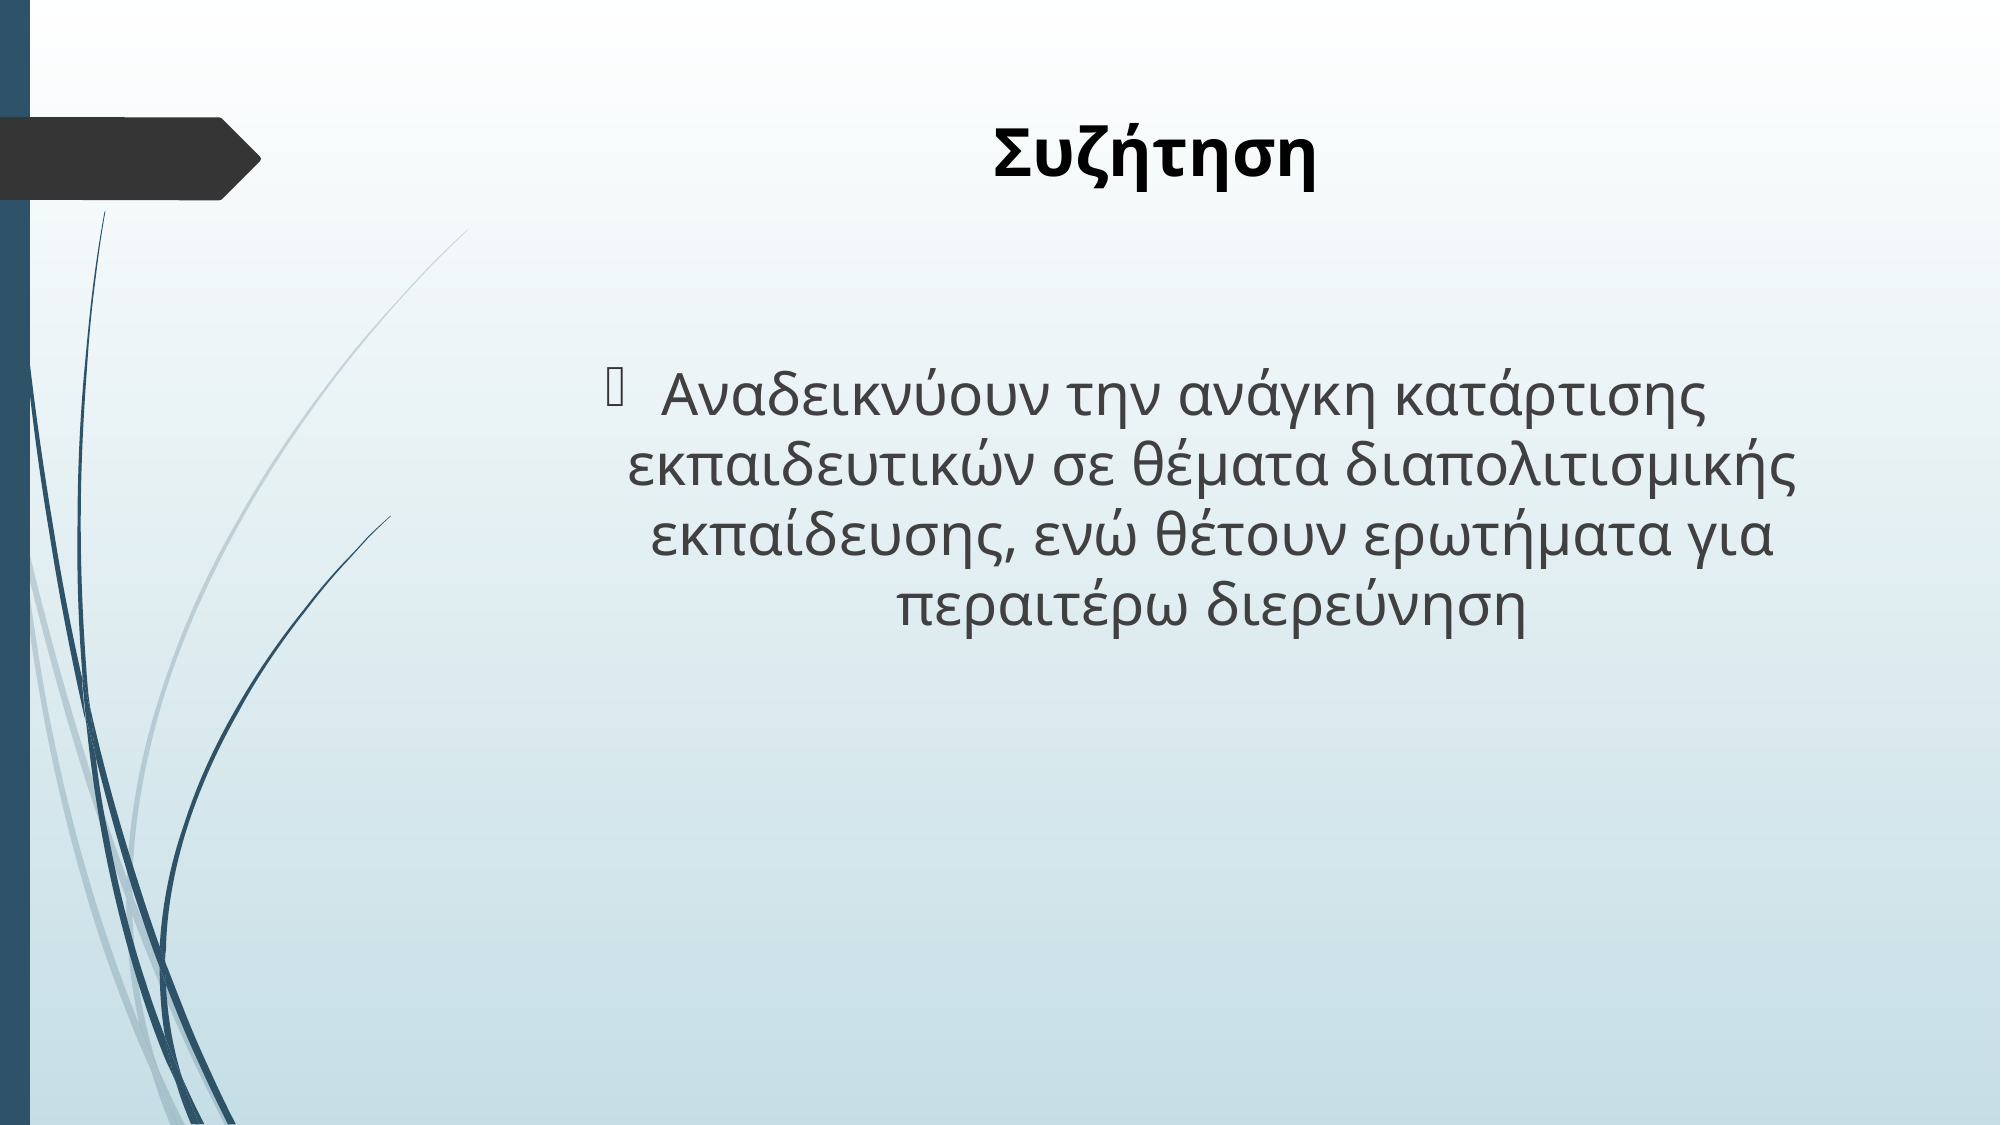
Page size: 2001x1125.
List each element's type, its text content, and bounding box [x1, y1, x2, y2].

title Συζήτηση [425, 102, 1888, 313]
list Αναδεικνύουν την ανάγκη κατάρτισης εκπαιδευτικών σε θέματα διαπολιτισμικής εκπαίδευσης, ενώ θέτουν ερωτήματα για περαιτέρω διερεύνηση [424, 350, 1888, 970]
